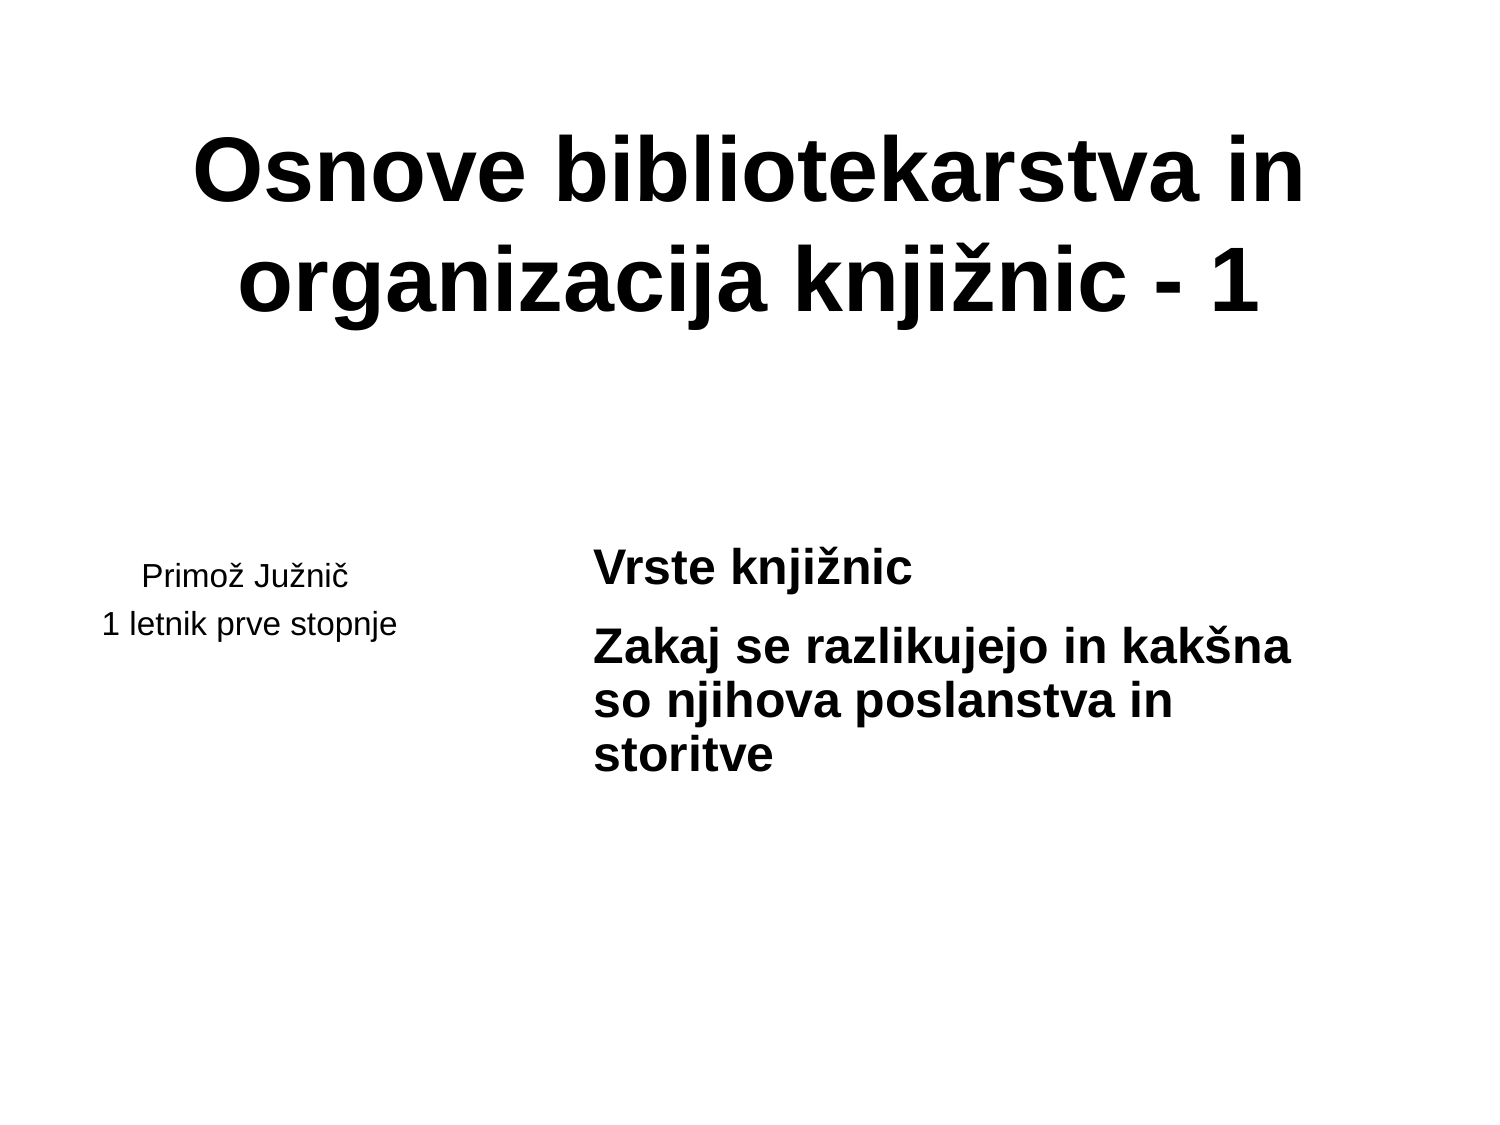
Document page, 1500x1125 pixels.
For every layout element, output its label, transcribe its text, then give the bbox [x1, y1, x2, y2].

text_box Primož Južnič 1 letnik prve stopnje [37, 450, 463, 1051]
title Osnove bibliotekarstva in organizacija knjižnic - 1 [112, 102, 1388, 338]
subtitle Vrste knjižnic Zakaj se razlikujejo in kakšna so njihova poslanstva in storitve [578, 449, 1375, 976]
